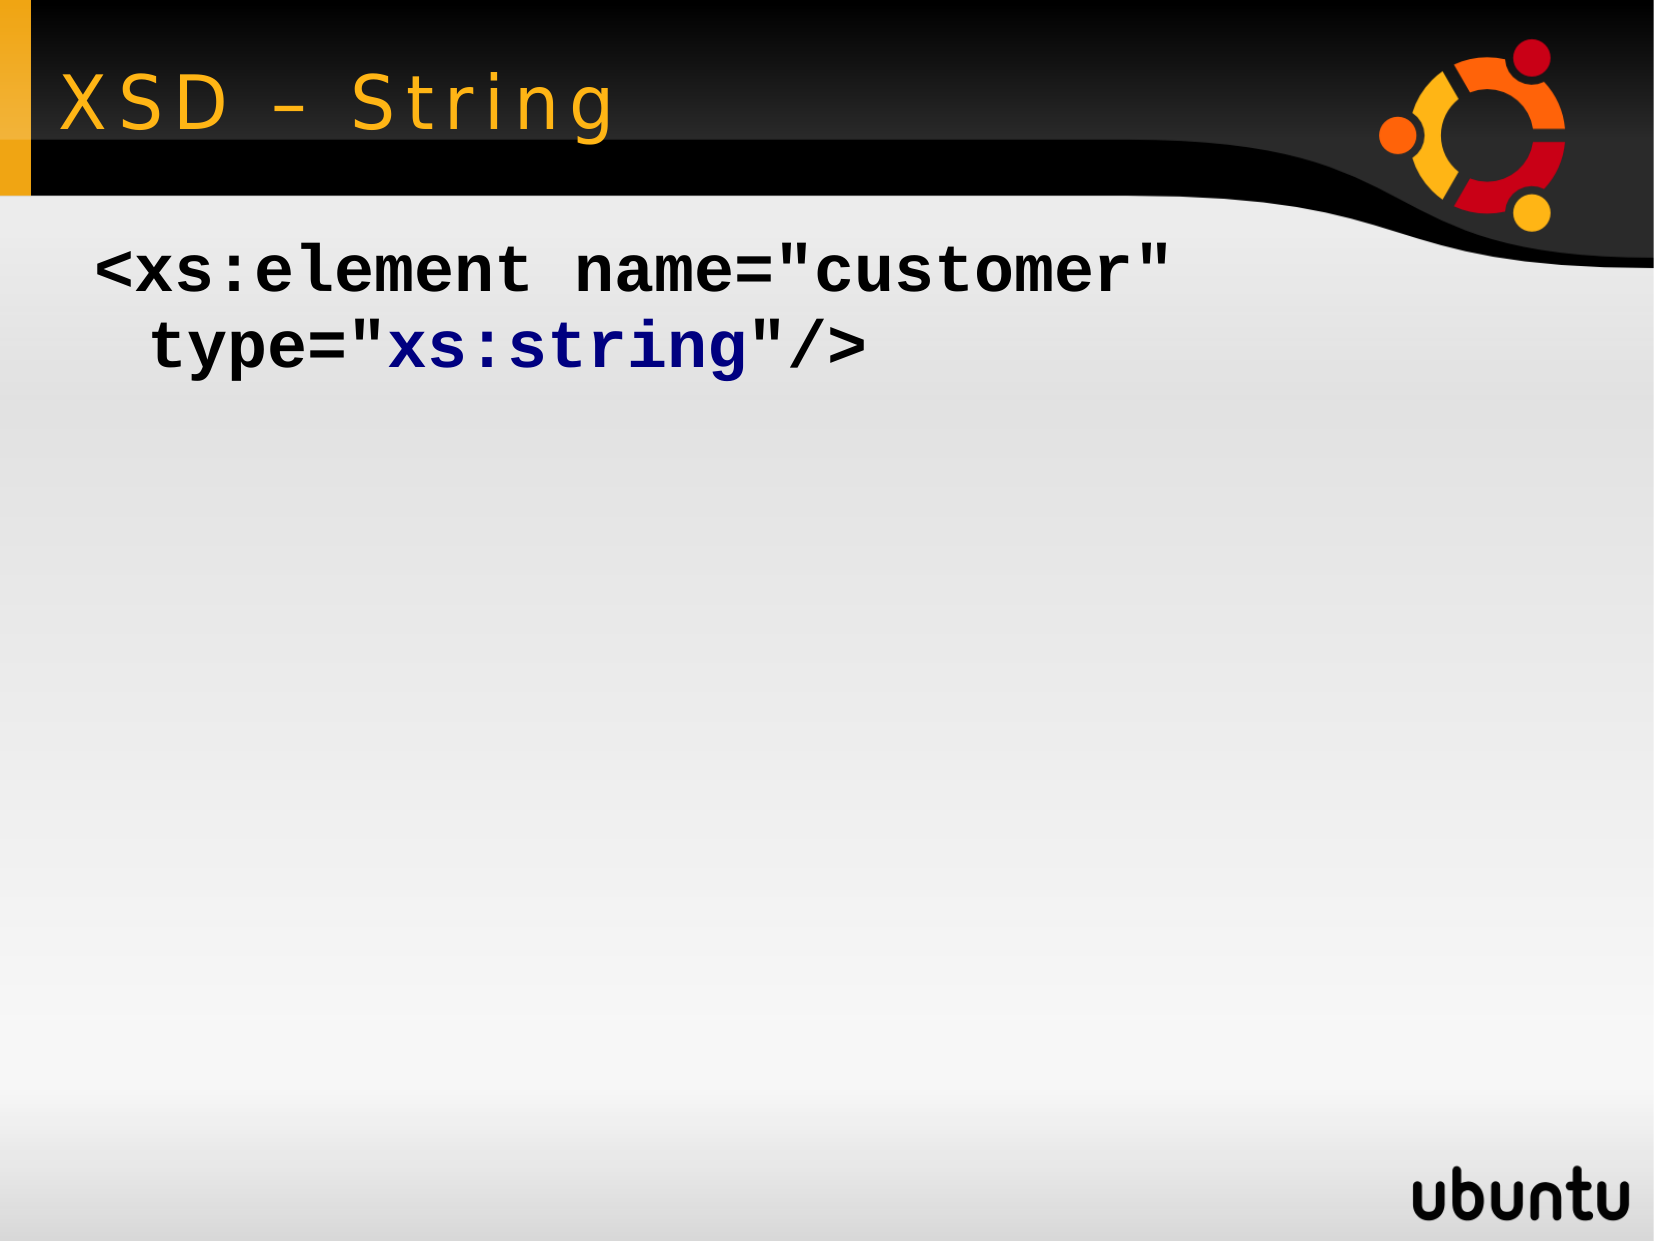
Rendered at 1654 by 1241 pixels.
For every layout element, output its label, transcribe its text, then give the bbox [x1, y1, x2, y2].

title XSD – String [59, 29, 1270, 178]
list <xs:element name="customer" type="xs:string"/> [76, 236, 1565, 1055]
picture [0, 0, 1654, 1241]
